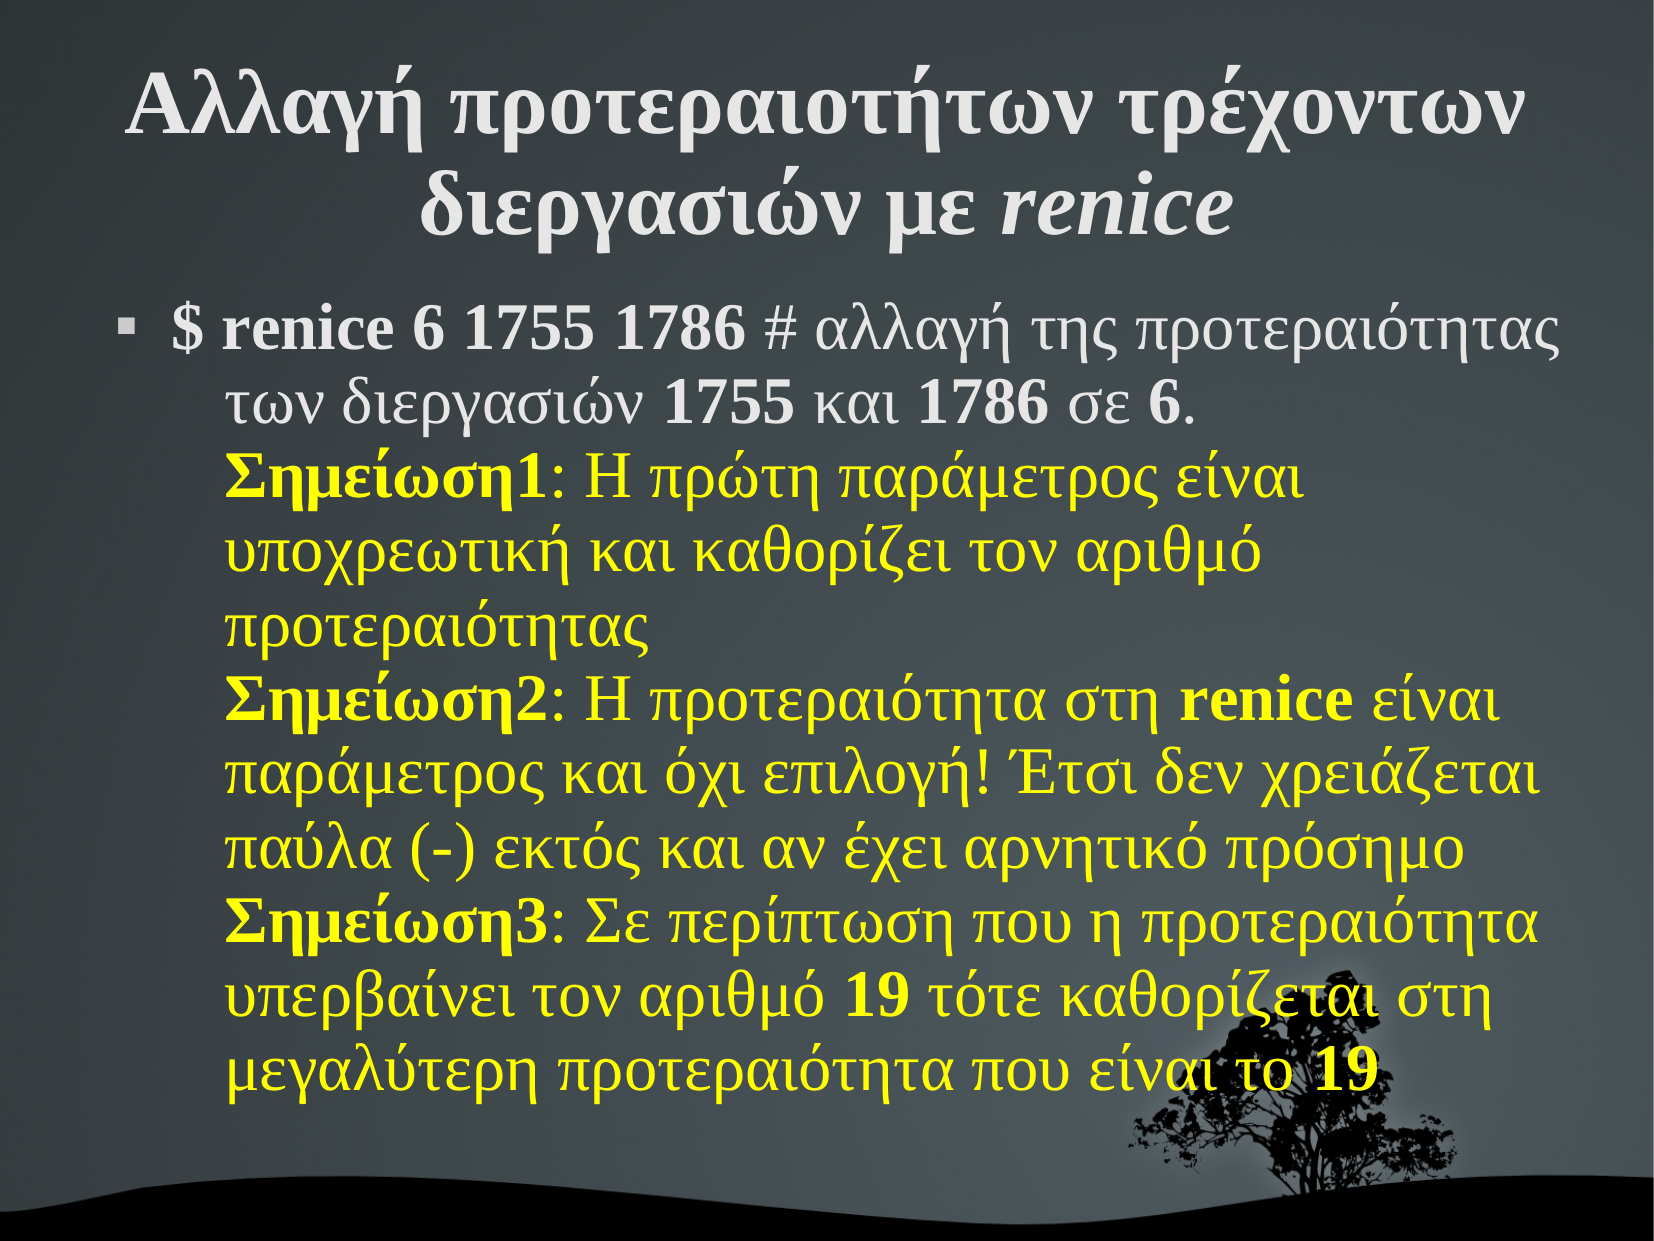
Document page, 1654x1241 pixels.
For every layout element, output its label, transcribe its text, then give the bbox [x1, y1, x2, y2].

title Αλλαγή προτεραιοτήτων τρέχοντων διεργασιών με renice [82, 33, 1571, 273]
list $ renice 6 1755 1786 # αλλαγή της προτεραιότητας των διεργασιών 1755 και 1786 σε 6. Σημείωση1: Η πρώτη παράμετρος είναι υποχρεωτική και καθορίζει τον αριθμό προτεραιότητας Σημείωση2: Η προτεραιότητα στη renice είναι παράμετρος και όχι επιλογή! Έτσι δεν χρειάζεται παύλα (-) εκτός και αν έχει αρνητικό πρόσημο Σημείωση3: Σε περίπτωση που η προτεραιότητα υπερβαίνει τον αριθμό 19 τότε καθορίζεται στη μεγαλύτερη προτεραιότητα που είναι το 19 [82, 290, 1571, 1224]
picture [0, 0, 1654, 1241]
